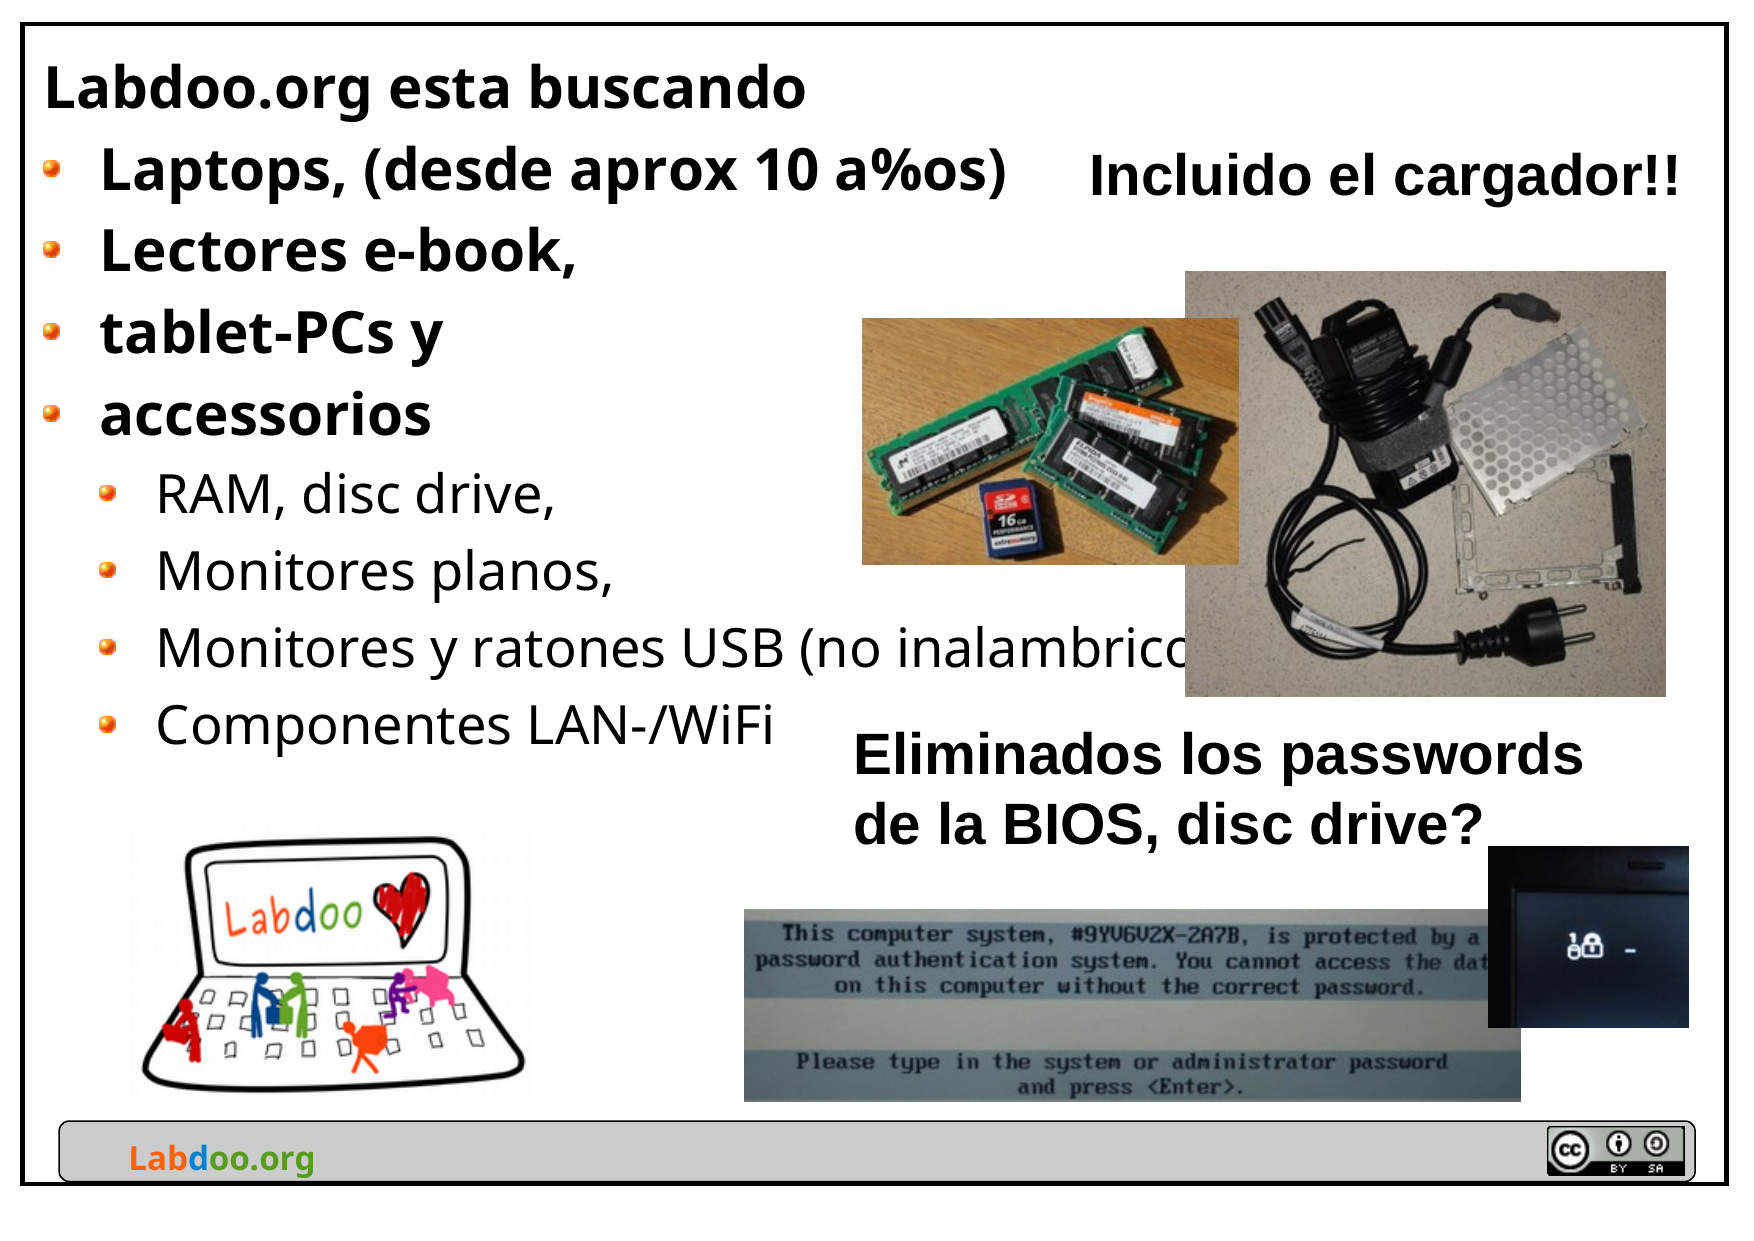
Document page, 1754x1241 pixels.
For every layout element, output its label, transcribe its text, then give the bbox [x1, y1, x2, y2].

text_box Labdoo.org [113, 1115, 1191, 1194]
list Labdoo.org esta buscando Laptops, (desde aprox 10 a%os) Lectores e-book, tablet-PCs y accessorios RAM, disc drive, Monitores planos, Monitores y ratones USB (no inalambricos) Componentes LAN-/WiFi [43, 51, 1394, 839]
picture [129, 827, 532, 1099]
picture [744, 846, 1689, 1102]
picture [862, 271, 1666, 697]
picture [1547, 1126, 1685, 1176]
text_box Eliminados los passwords de la BIOS, disc drive? [838, 708, 1642, 886]
text_box Incluido el cargador!! [1074, 129, 1701, 265]
